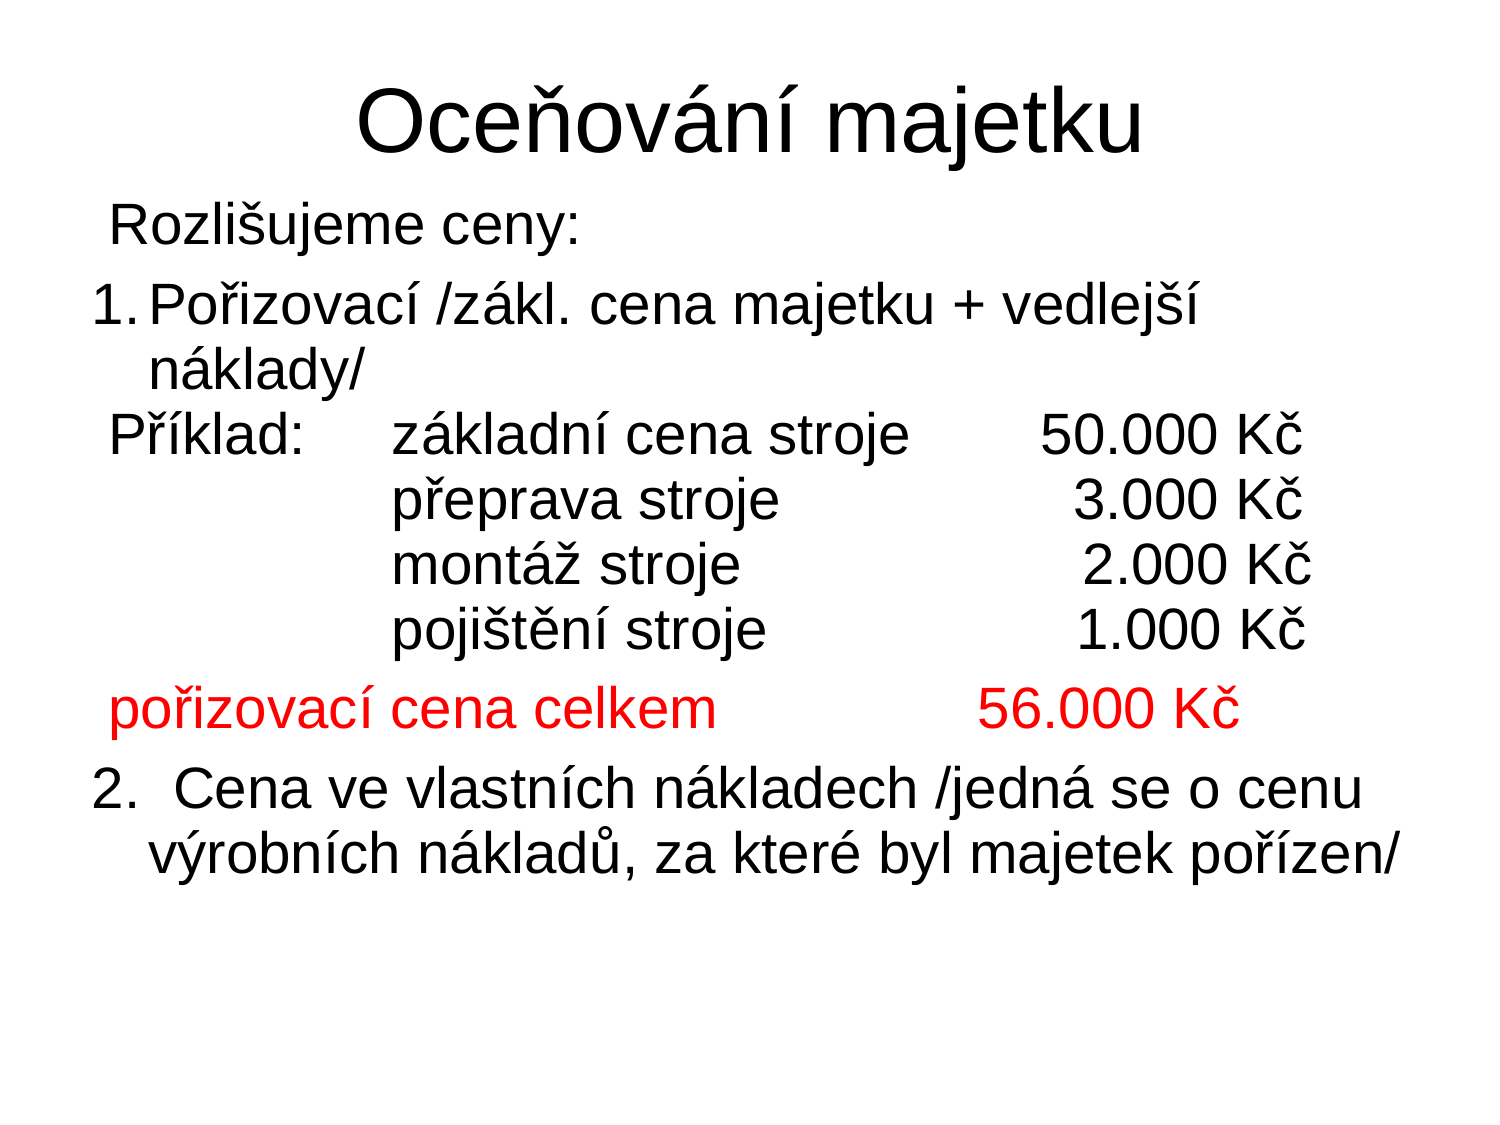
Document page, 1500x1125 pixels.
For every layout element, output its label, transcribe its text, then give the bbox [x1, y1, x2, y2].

title Oceňování majetku [76, 45, 1425, 184]
list Rozlišujeme ceny: Pořizovací /zákl. cena majetku + vedlejší náklady/ Příklad: základní cena stroje 50.000 Kč přeprava stroje 3.000 Kč montáž stroje 2.000 Kč pojištění stroje 1.000 Kč pořizovací cena celkem 56.000 Kč 2. Cena ve vlastních nákladech /jedná se o cenu výrobních nákladů, za které byl majetek pořízen/ [76, 184, 1427, 1083]
